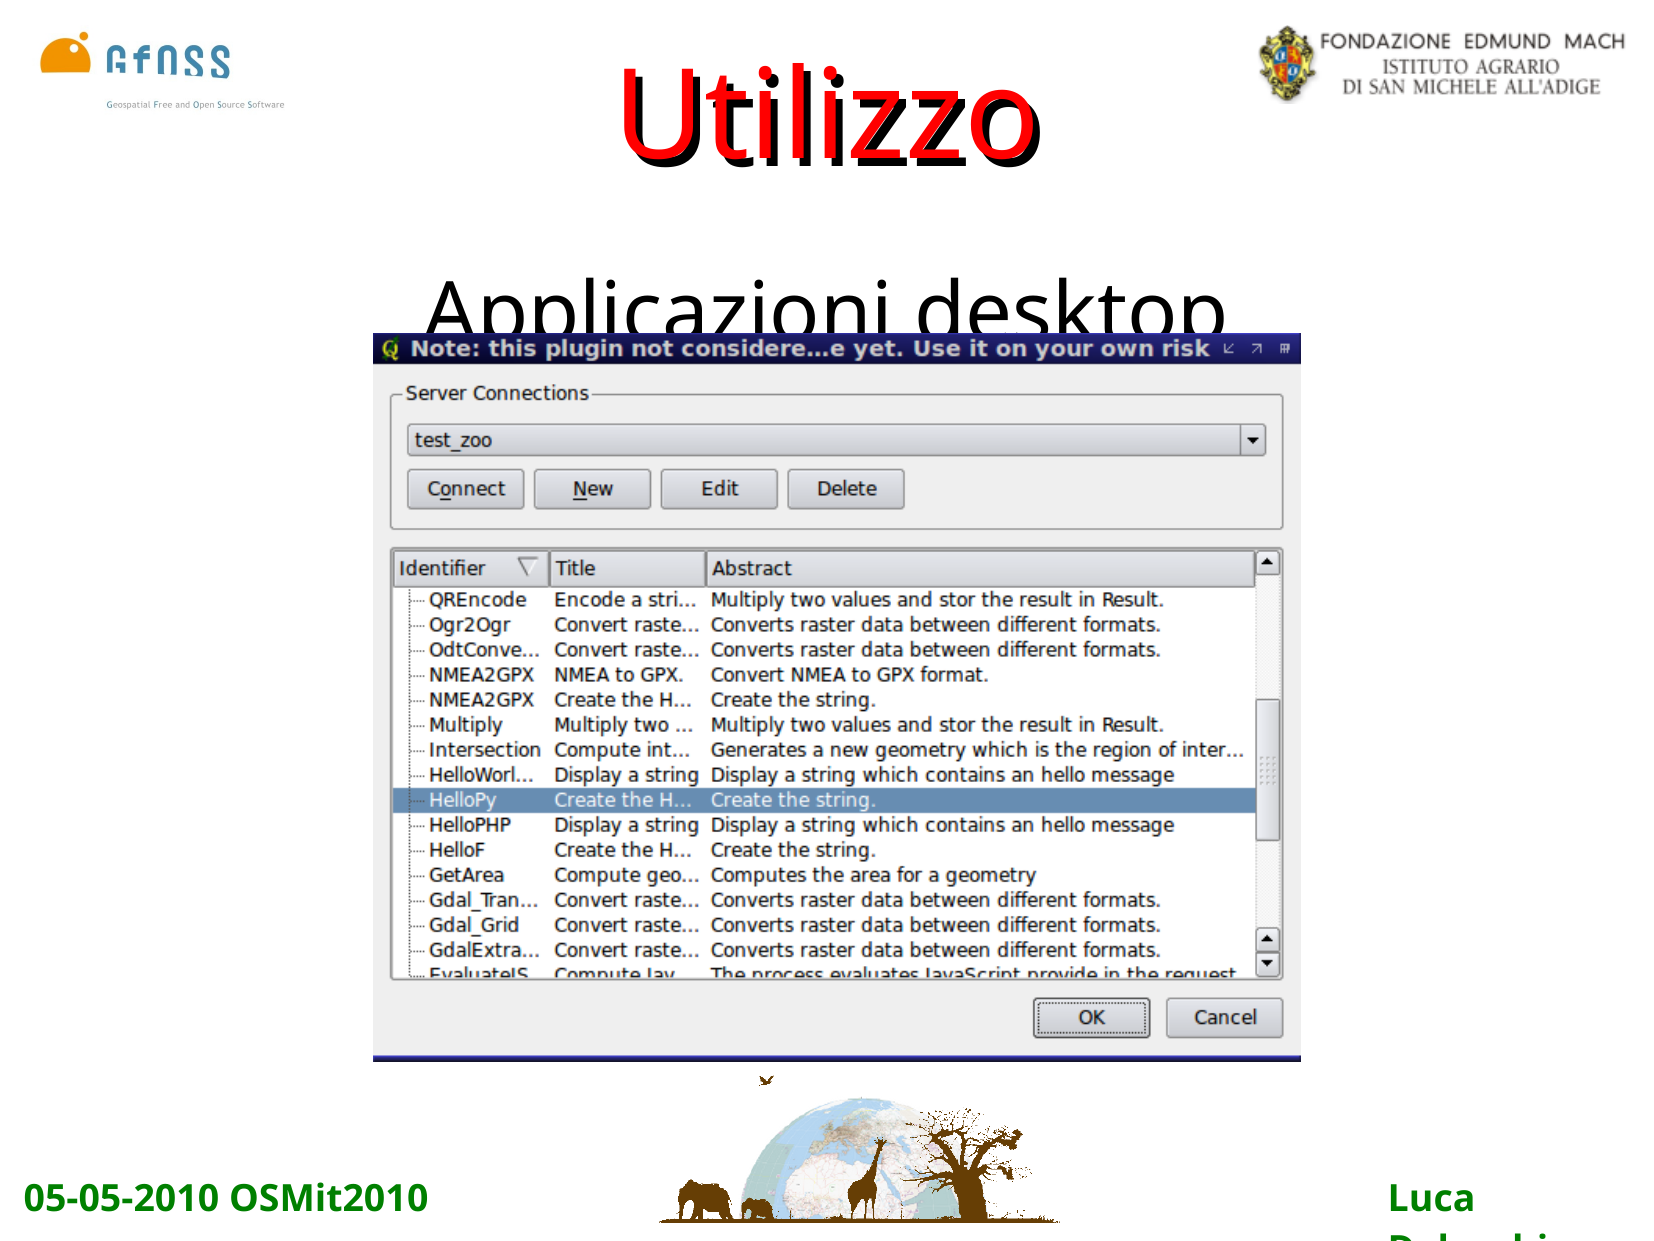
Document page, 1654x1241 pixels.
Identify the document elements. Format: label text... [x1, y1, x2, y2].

picture [373, 333, 1301, 1223]
text_box Utilizzo Applicazioni desktop [0, 17, 1654, 333]
